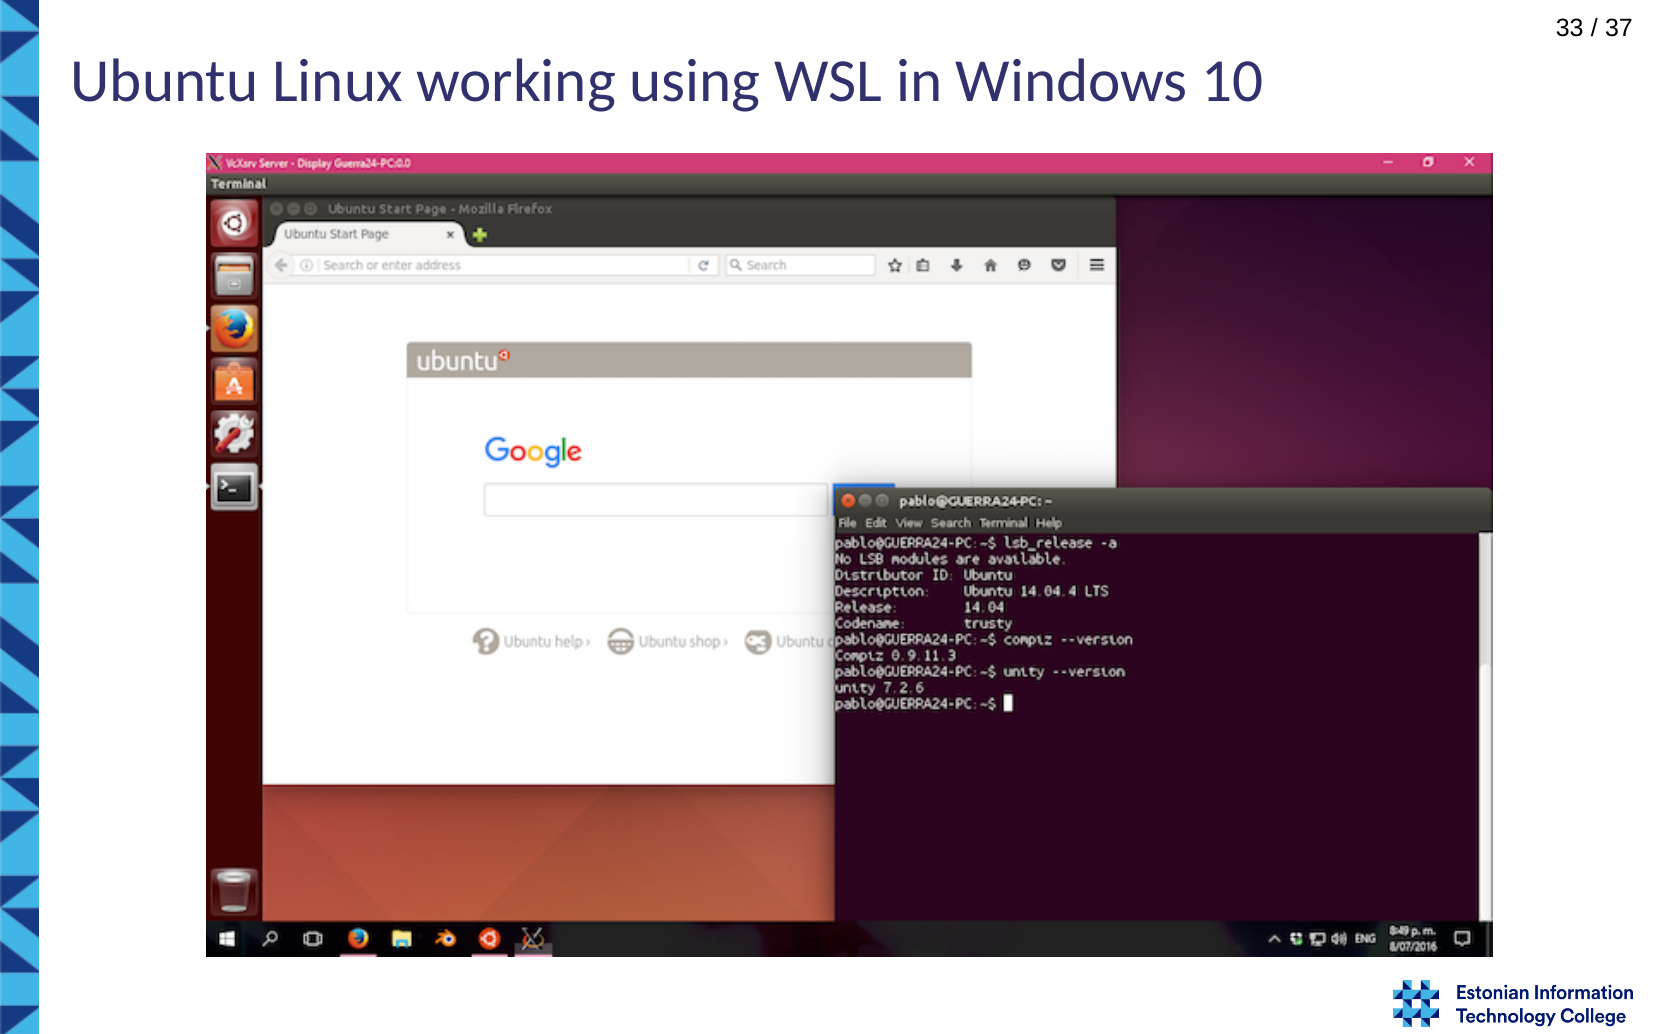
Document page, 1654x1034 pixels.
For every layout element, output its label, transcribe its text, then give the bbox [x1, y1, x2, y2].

picture [1393, 980, 1633, 1027]
title Ubuntu Linux working using WSL in Windows 10 [70, 41, 1630, 130]
picture [206, 153, 1493, 957]
